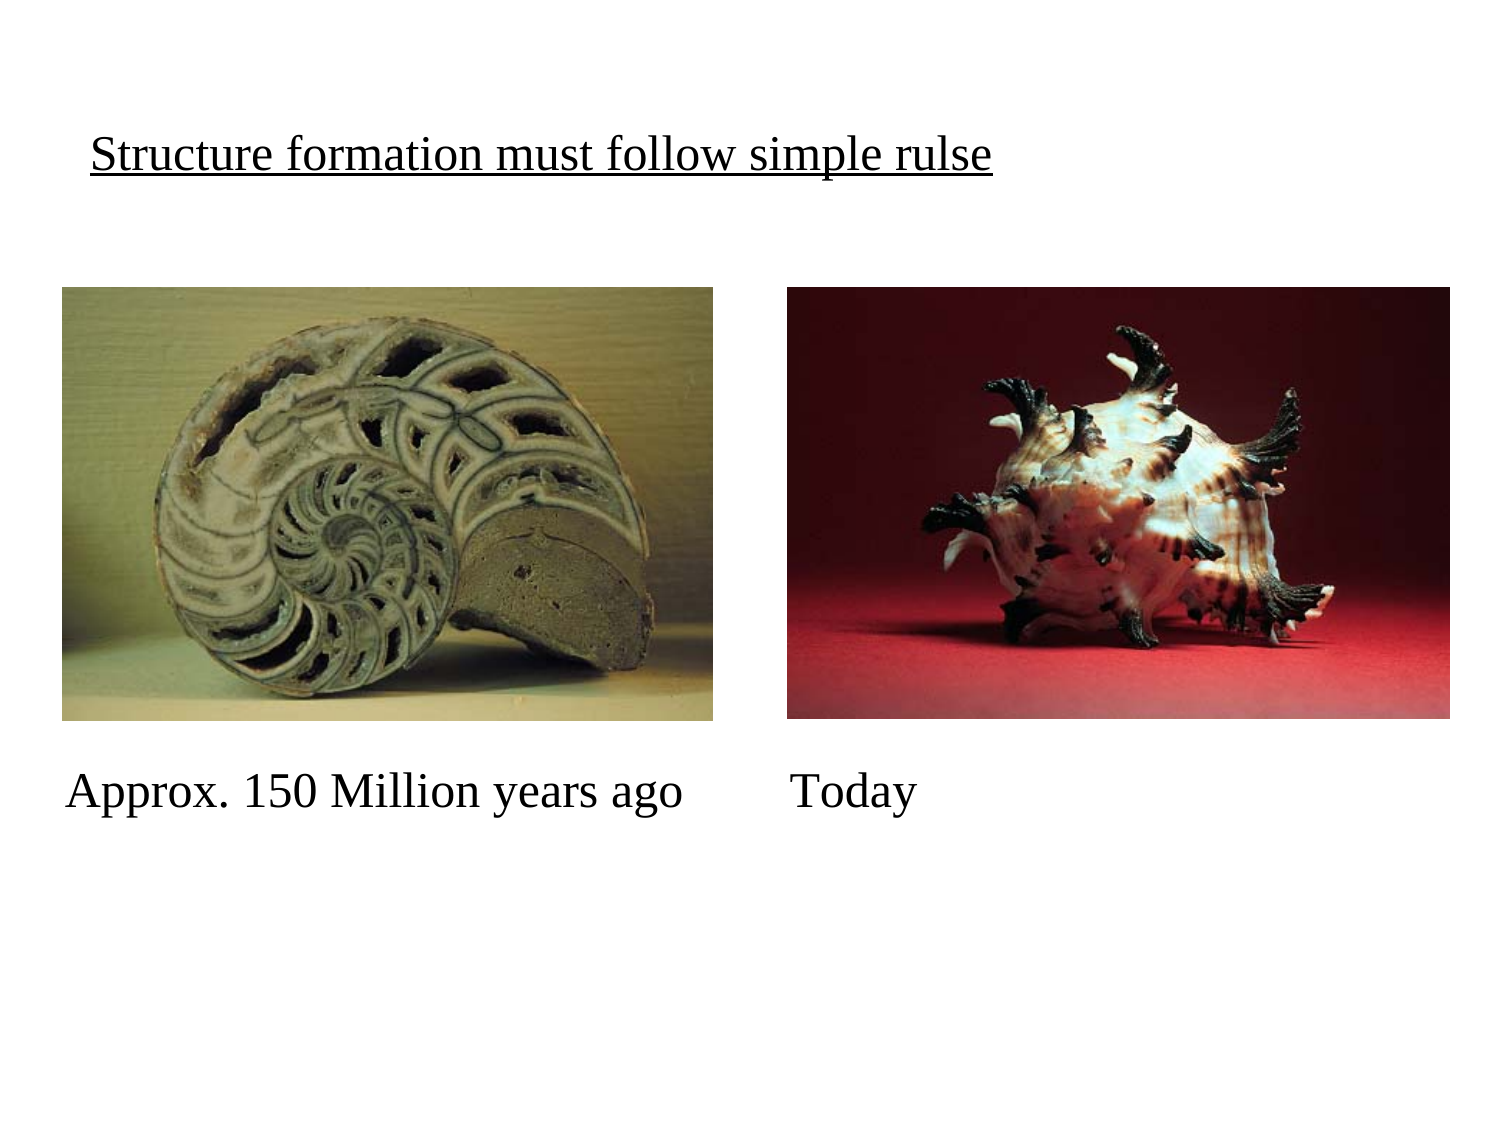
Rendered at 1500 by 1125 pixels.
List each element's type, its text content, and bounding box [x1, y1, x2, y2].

text_box Approx. 150 Million years ago [49, 749, 751, 826]
text_box Today [774, 749, 1288, 826]
picture [787, 287, 1450, 719]
text_box Structure formation must follow simple rulse [74, 112, 1388, 188]
picture [62, 287, 713, 721]
